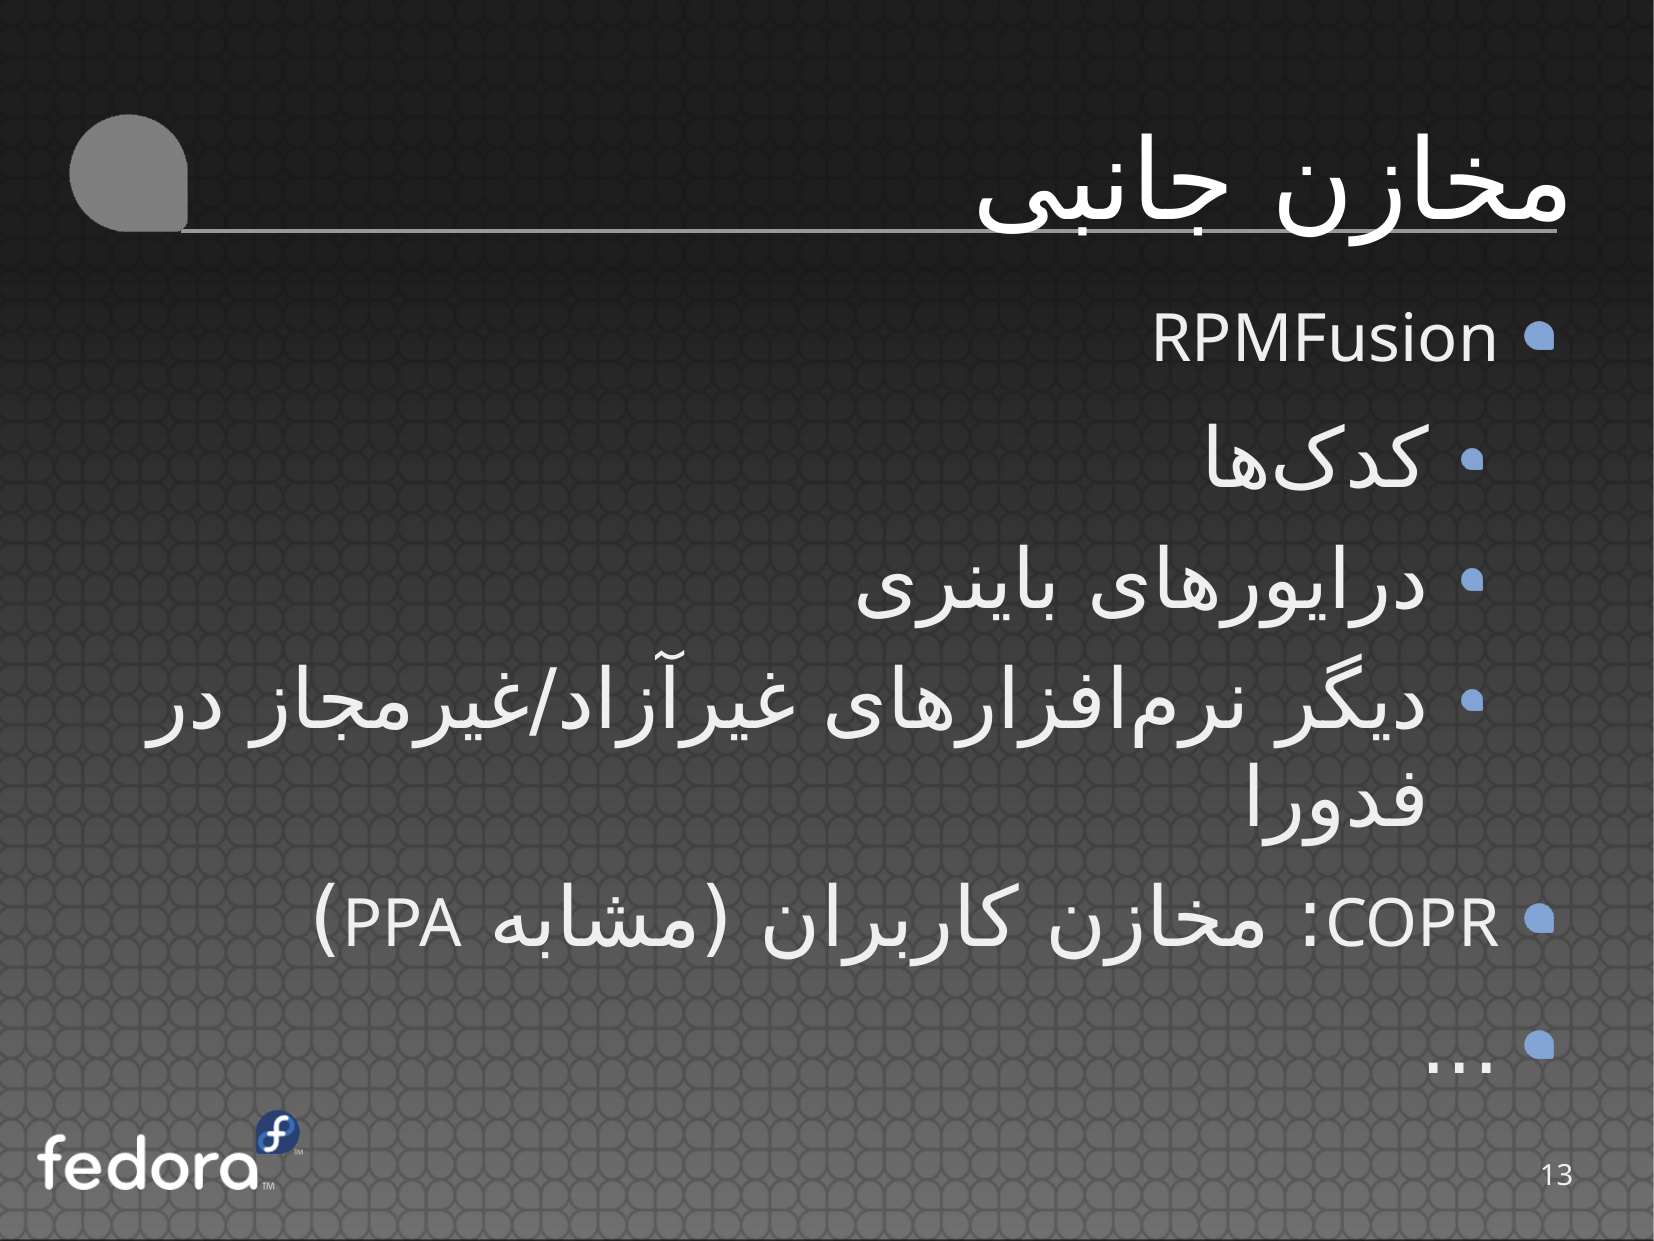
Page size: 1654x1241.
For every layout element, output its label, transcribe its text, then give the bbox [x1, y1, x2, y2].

title مخازن جانبی [86, 112, 1576, 249]
picture [0, 0, 1654, 1241]
list RPMFusion کدک‌ها درایورهای باینری دیگر نرم‌افزارهای غیرآزاد/غیرمجاز در فدورا ‏COPR: مخازن کاربران (مشابه PPA) ... [82, 290, 1571, 1010]
